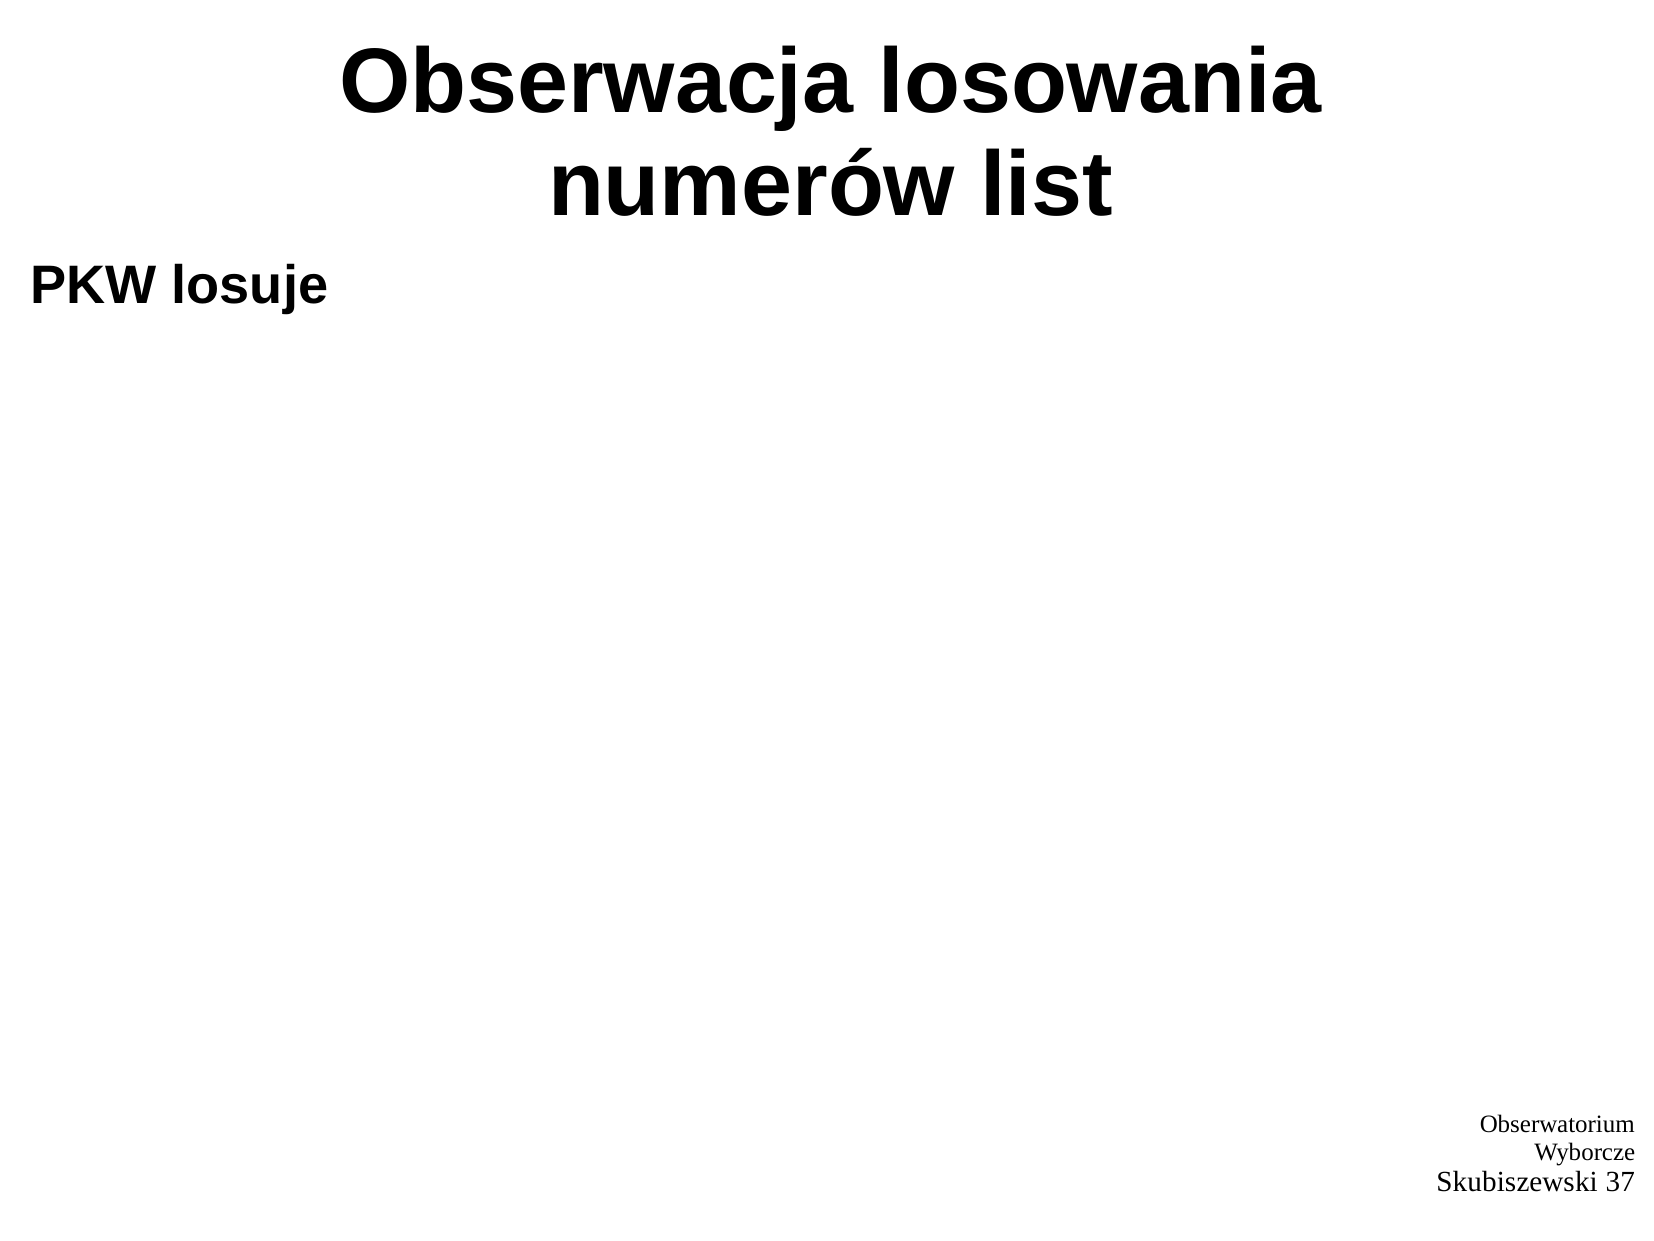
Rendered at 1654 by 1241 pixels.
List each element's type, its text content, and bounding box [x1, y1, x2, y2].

title Obserwacja losowania numerów list [86, 30, 1576, 236]
list PKW losuje [30, 255, 1621, 1216]
